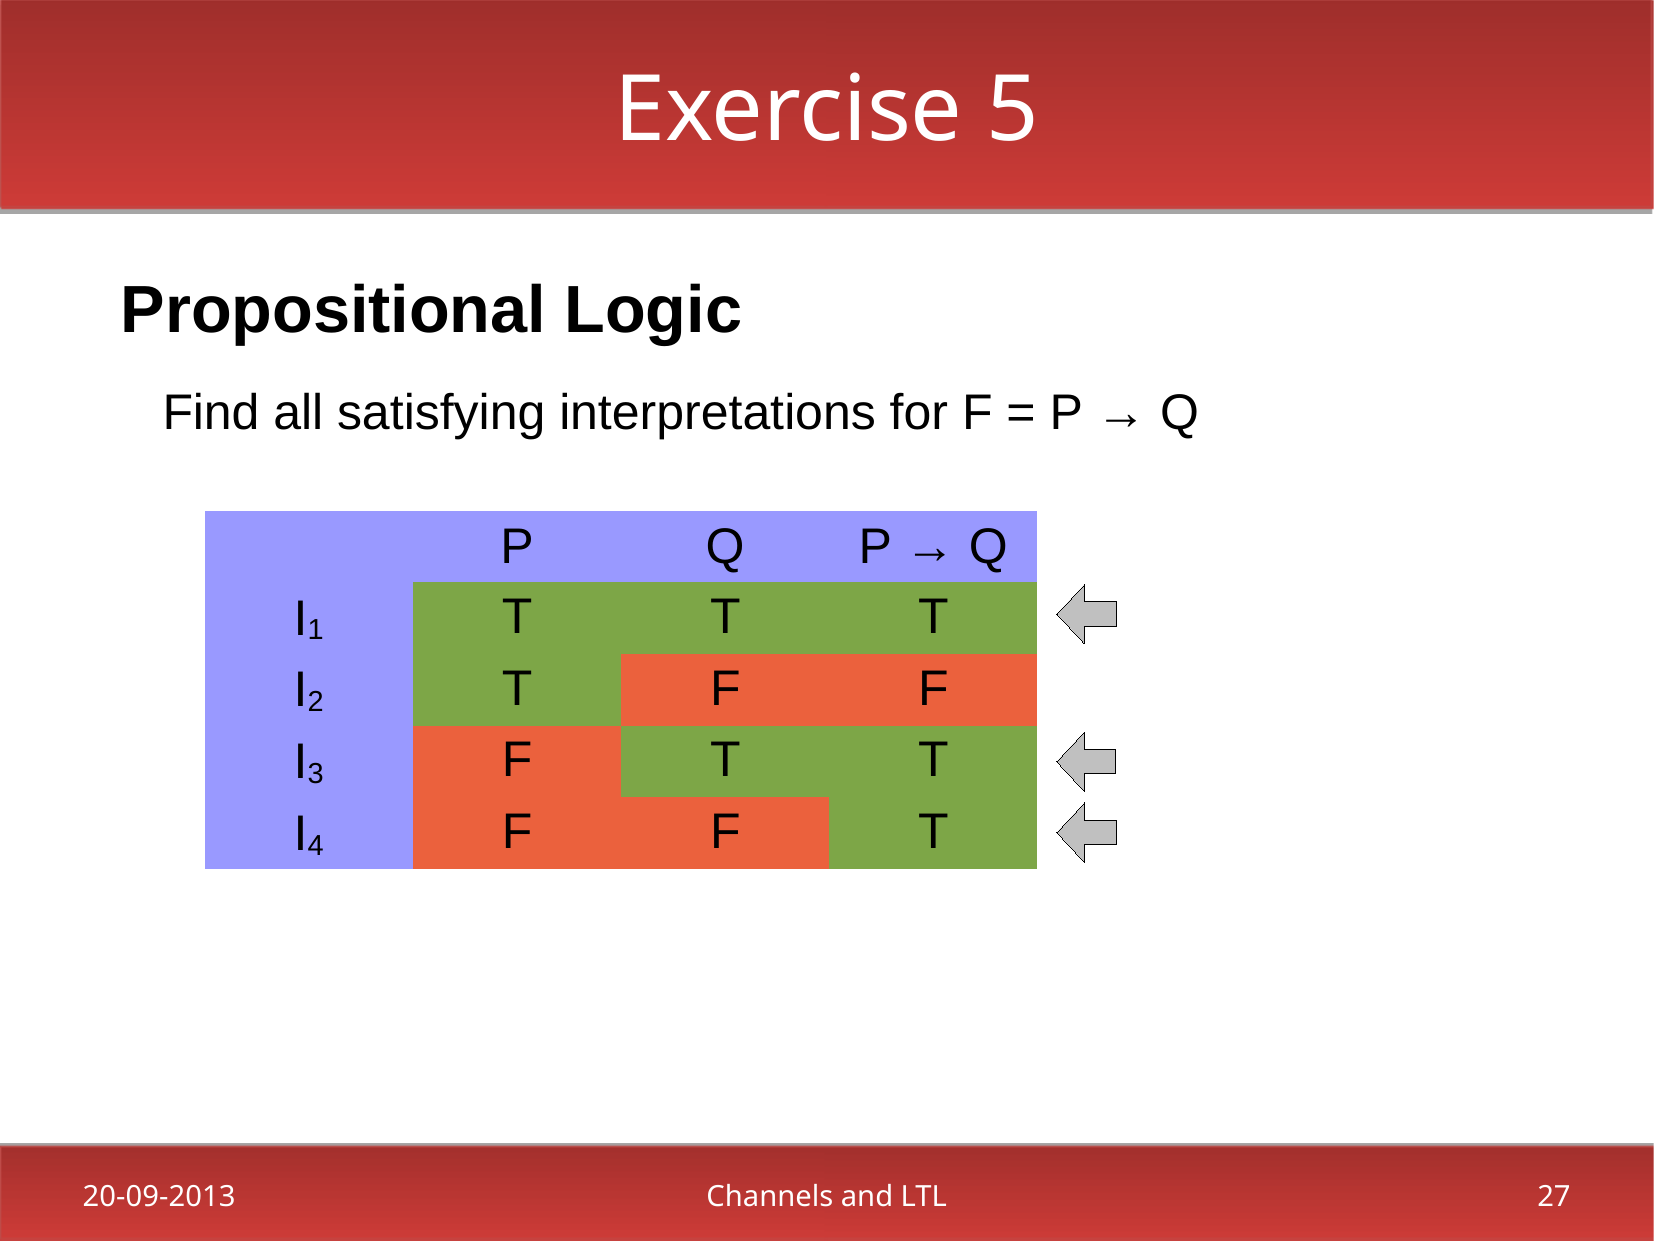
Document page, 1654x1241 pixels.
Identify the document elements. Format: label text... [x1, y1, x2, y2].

table_cell I1 [205, 582, 413, 654]
title Exercise 5 [59, 31, 1595, 178]
table_cell T [829, 726, 1037, 797]
text_box [1056, 584, 1117, 644]
table_cell F [621, 654, 829, 726]
table_cell T [621, 726, 829, 797]
text_box [1056, 802, 1117, 863]
table_cell I3 [205, 726, 413, 797]
text_box [1056, 732, 1116, 792]
table_cell F [621, 797, 829, 869]
table_cell F [413, 726, 621, 797]
text_box Find all satisfying interpretations for F = P → Q [147, 377, 1215, 448]
table_cell T [413, 582, 621, 654]
table_cell I2 [205, 654, 413, 726]
text_box Propositional Logic [105, 264, 759, 354]
picture [0, 1143, 1654, 1241]
table_header Q [621, 511, 829, 582]
table_header P → Q [829, 511, 1037, 582]
table_cell I4 [205, 797, 413, 869]
table_cell F [829, 654, 1037, 726]
table_cell T [829, 582, 1037, 654]
table_header P [413, 511, 621, 582]
table_header [205, 511, 413, 582]
table_cell T [413, 654, 621, 726]
table_cell T [829, 797, 1037, 869]
table_cell T [621, 582, 829, 654]
table_cell F [413, 797, 621, 869]
picture [0, 0, 1654, 214]
